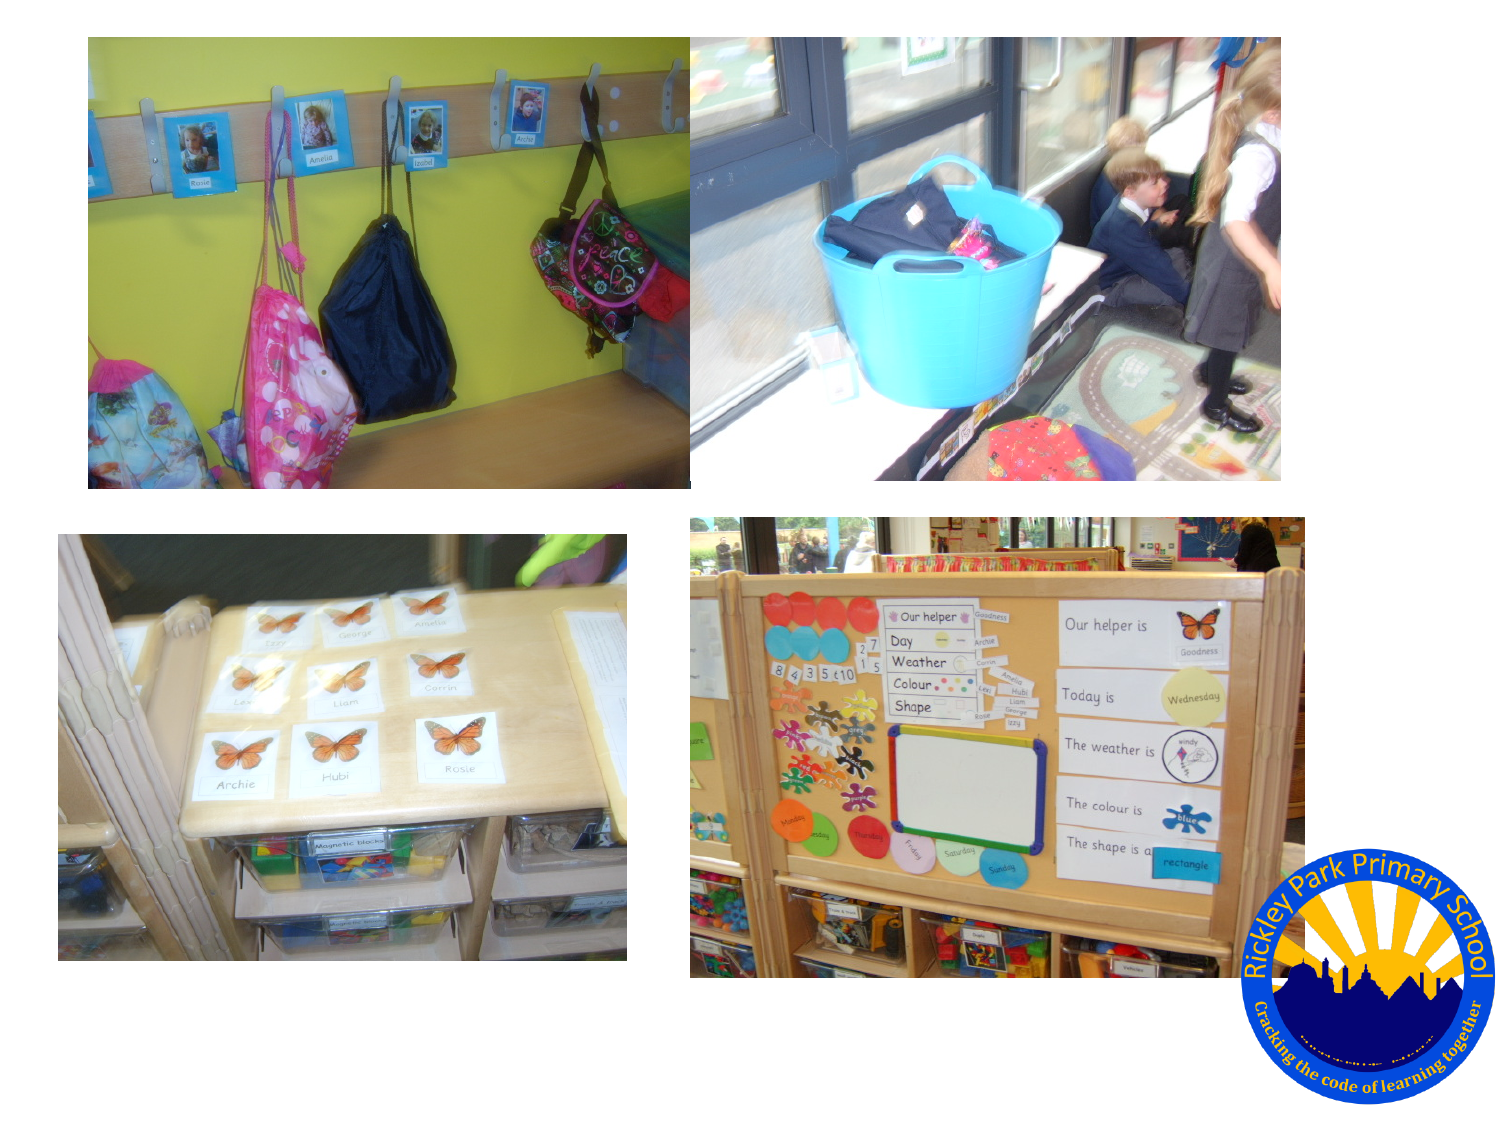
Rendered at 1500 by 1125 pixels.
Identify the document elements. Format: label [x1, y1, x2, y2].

picture [58, 534, 627, 961]
picture [88, 37, 1281, 490]
picture [690, 517, 1497, 1107]
